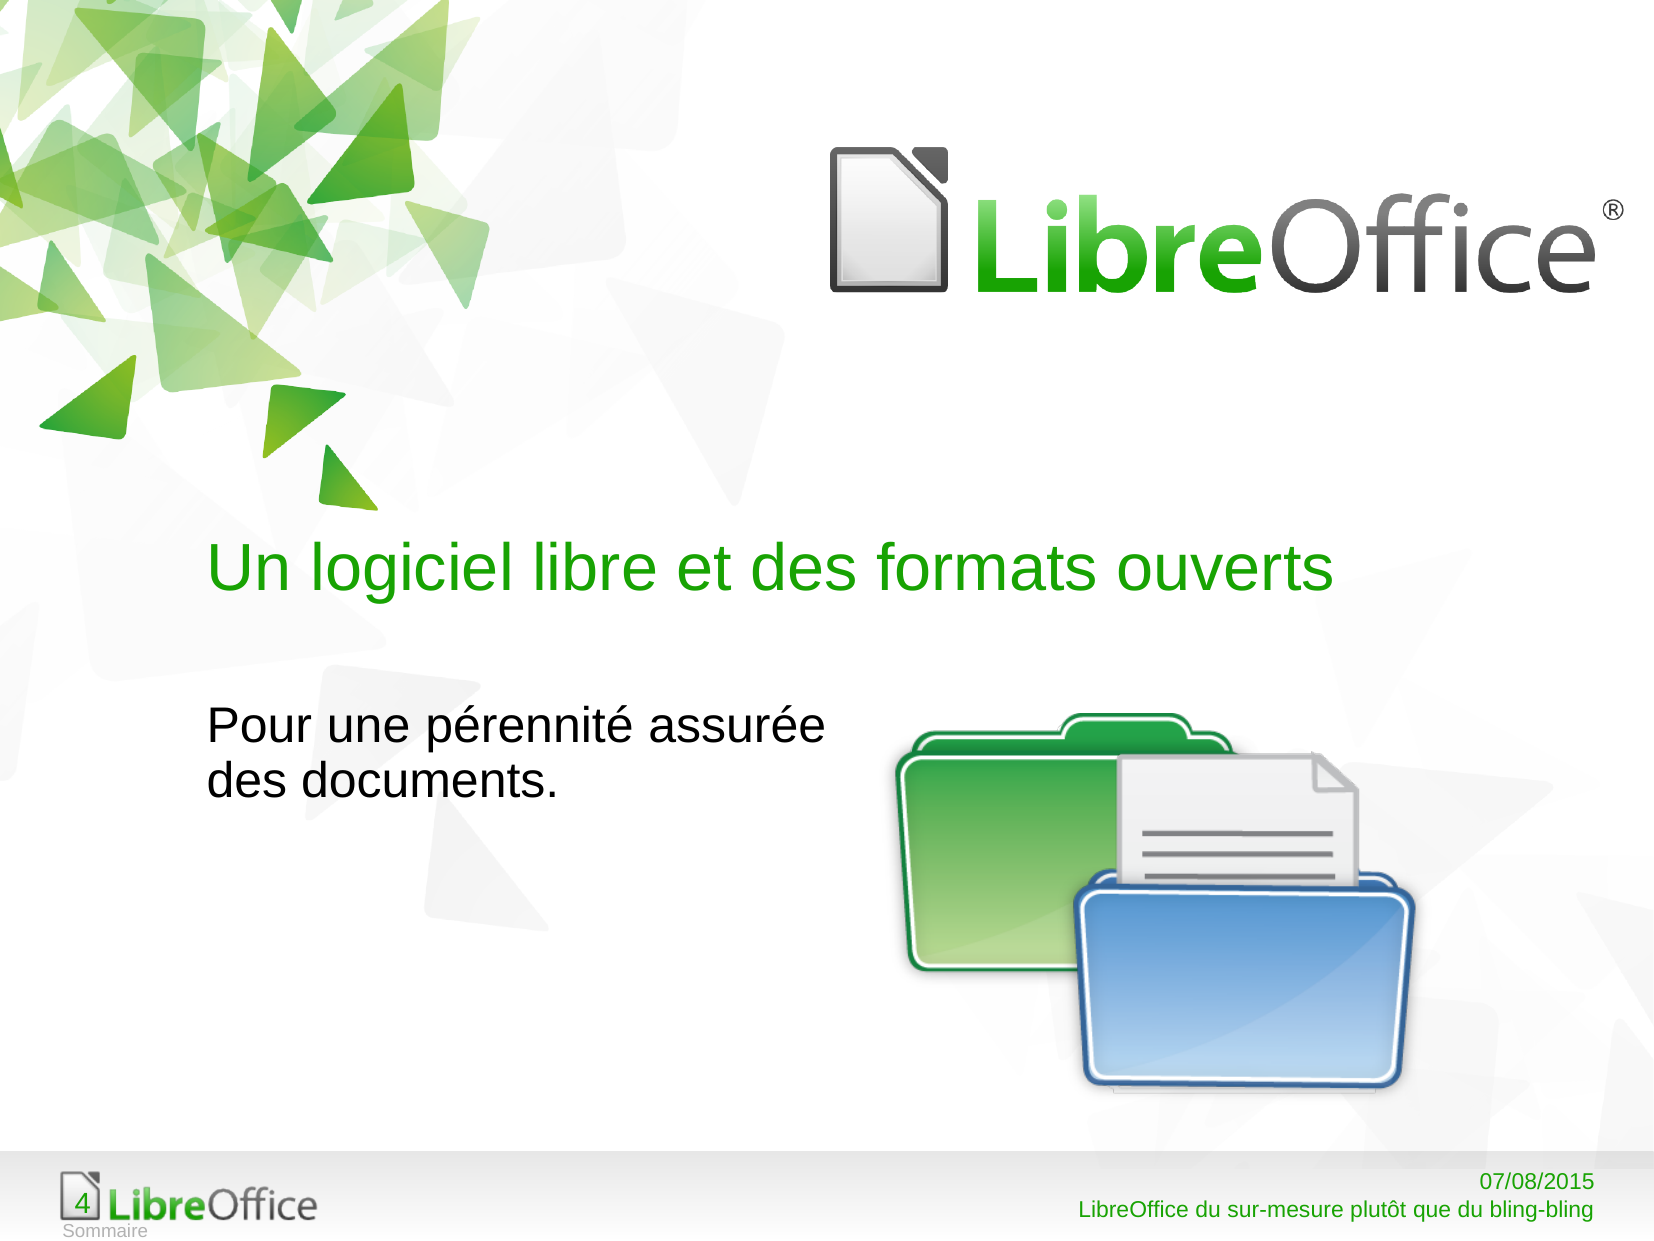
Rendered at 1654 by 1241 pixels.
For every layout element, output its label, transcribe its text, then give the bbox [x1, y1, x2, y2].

picture [41, 1152, 337, 1240]
picture [873, 548, 1654, 1169]
title Un logiciel libre et des formats ouverts [206, 478, 1477, 656]
list Pour une pérennité assurée des documents. [206, 696, 827, 1133]
picture [0, 0, 1654, 948]
